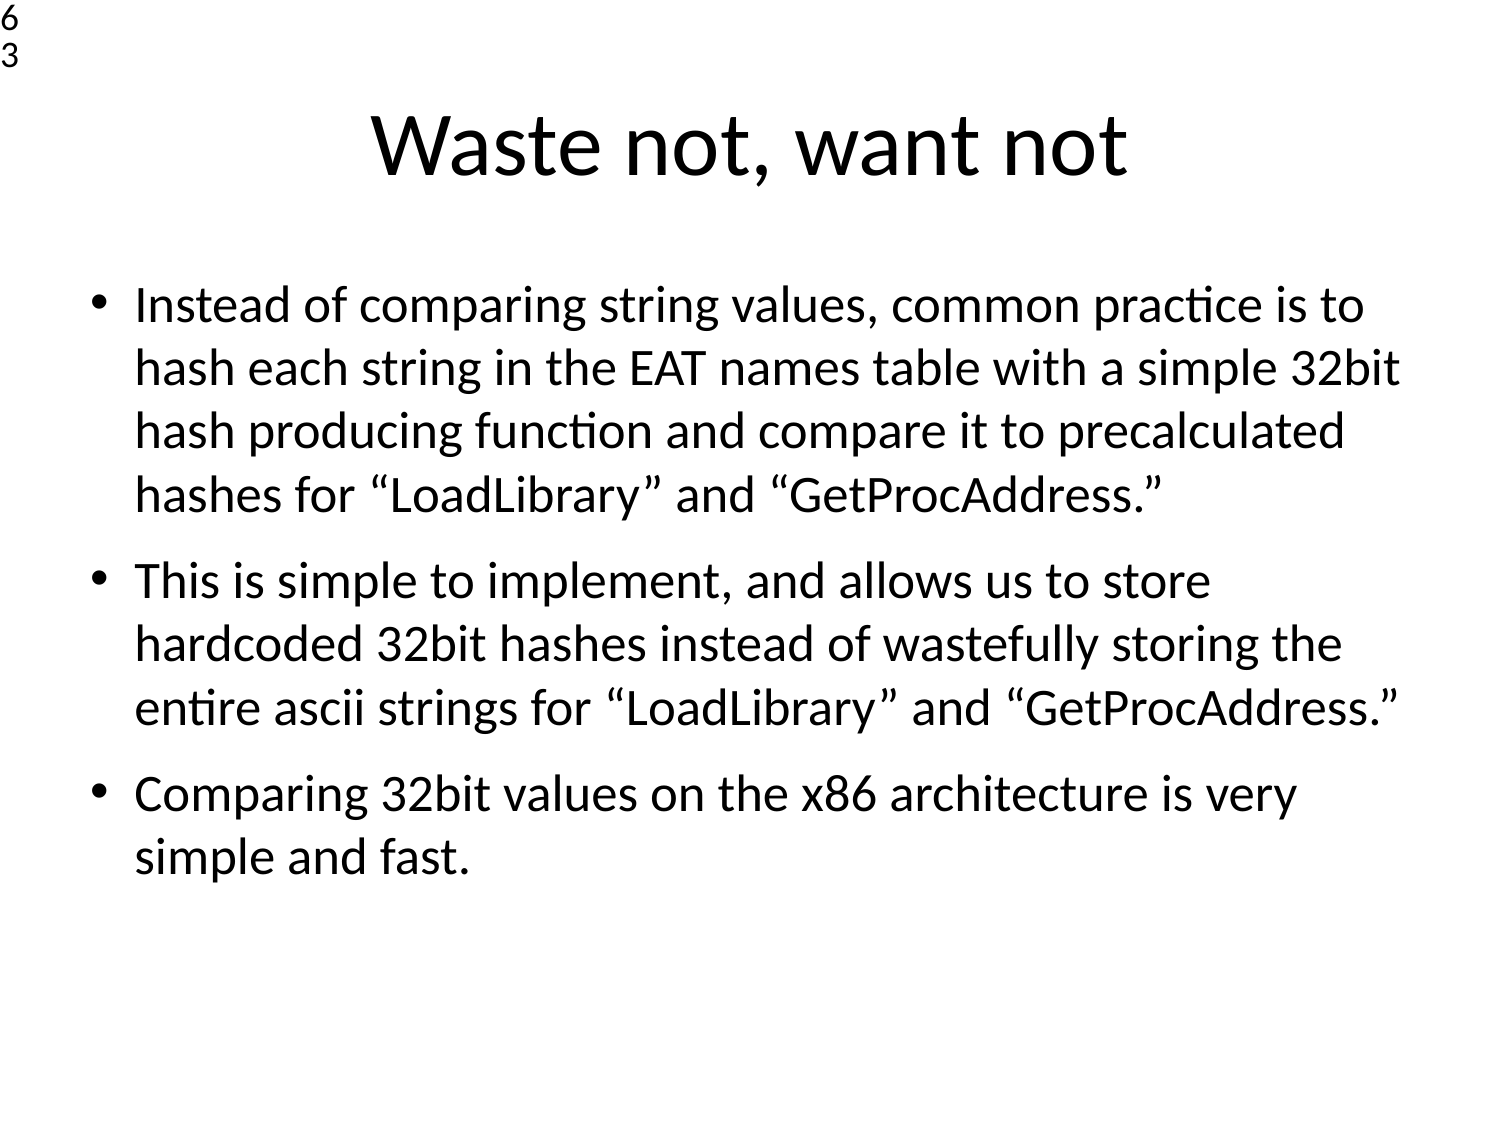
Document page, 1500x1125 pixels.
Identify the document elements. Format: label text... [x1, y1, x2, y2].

list Instead of comparing string values, common practice is to hash each string in the EAT names table with a simple 32bit hash producing function and compare it to precalculated hashes for “LoadLibrary” and “GetProcAddress.” This is simple to implement, and allows us to store hardcoded 32bit hashes instead of wastefully storing the entire ascii strings for “LoadLibrary” and “GetProcAddress.” Comparing 32bit values on the x86 architecture is very simple and fast. [75, 262, 1425, 1005]
title Waste not, want not [75, 45, 1425, 233]
